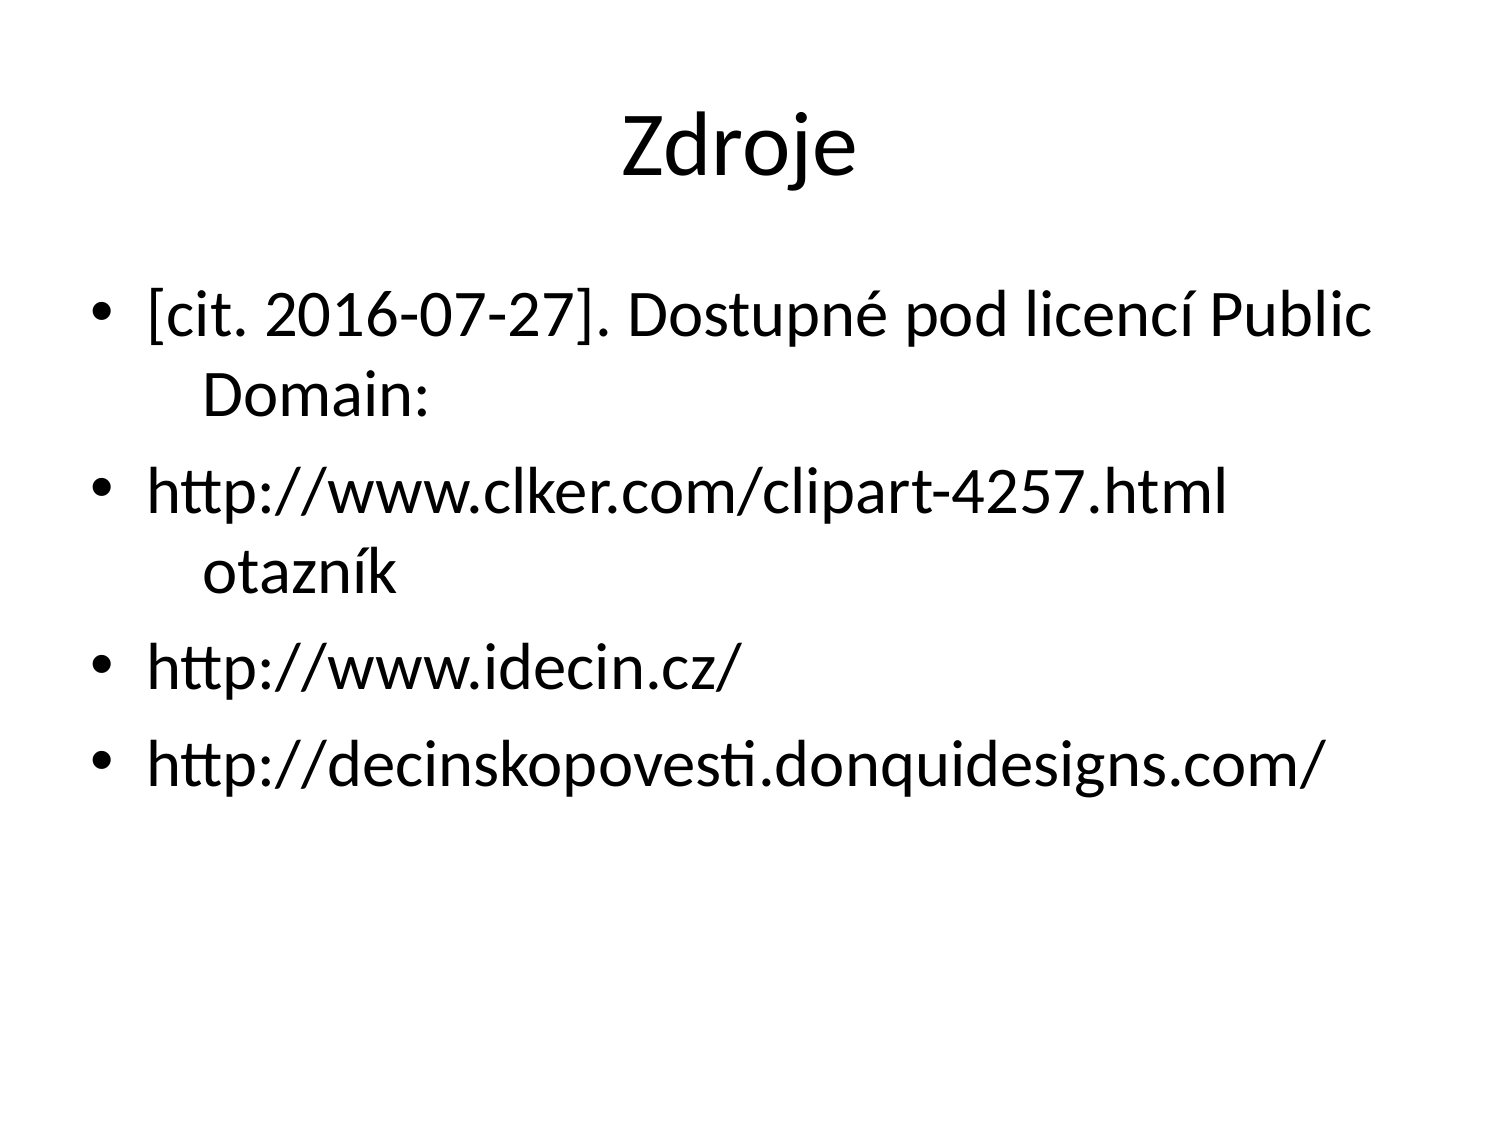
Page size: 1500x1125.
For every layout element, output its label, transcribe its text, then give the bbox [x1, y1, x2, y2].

title Zdroje [75, 45, 1426, 233]
list [cit. 2016-07-27]. Dostupné pod licencí Public Domain: http://www.clker.com/clipart-4257.html otazník http://www.idecin.cz/ http://decinskopovesti.donquidesigns.com/ [75, 262, 1426, 1005]
